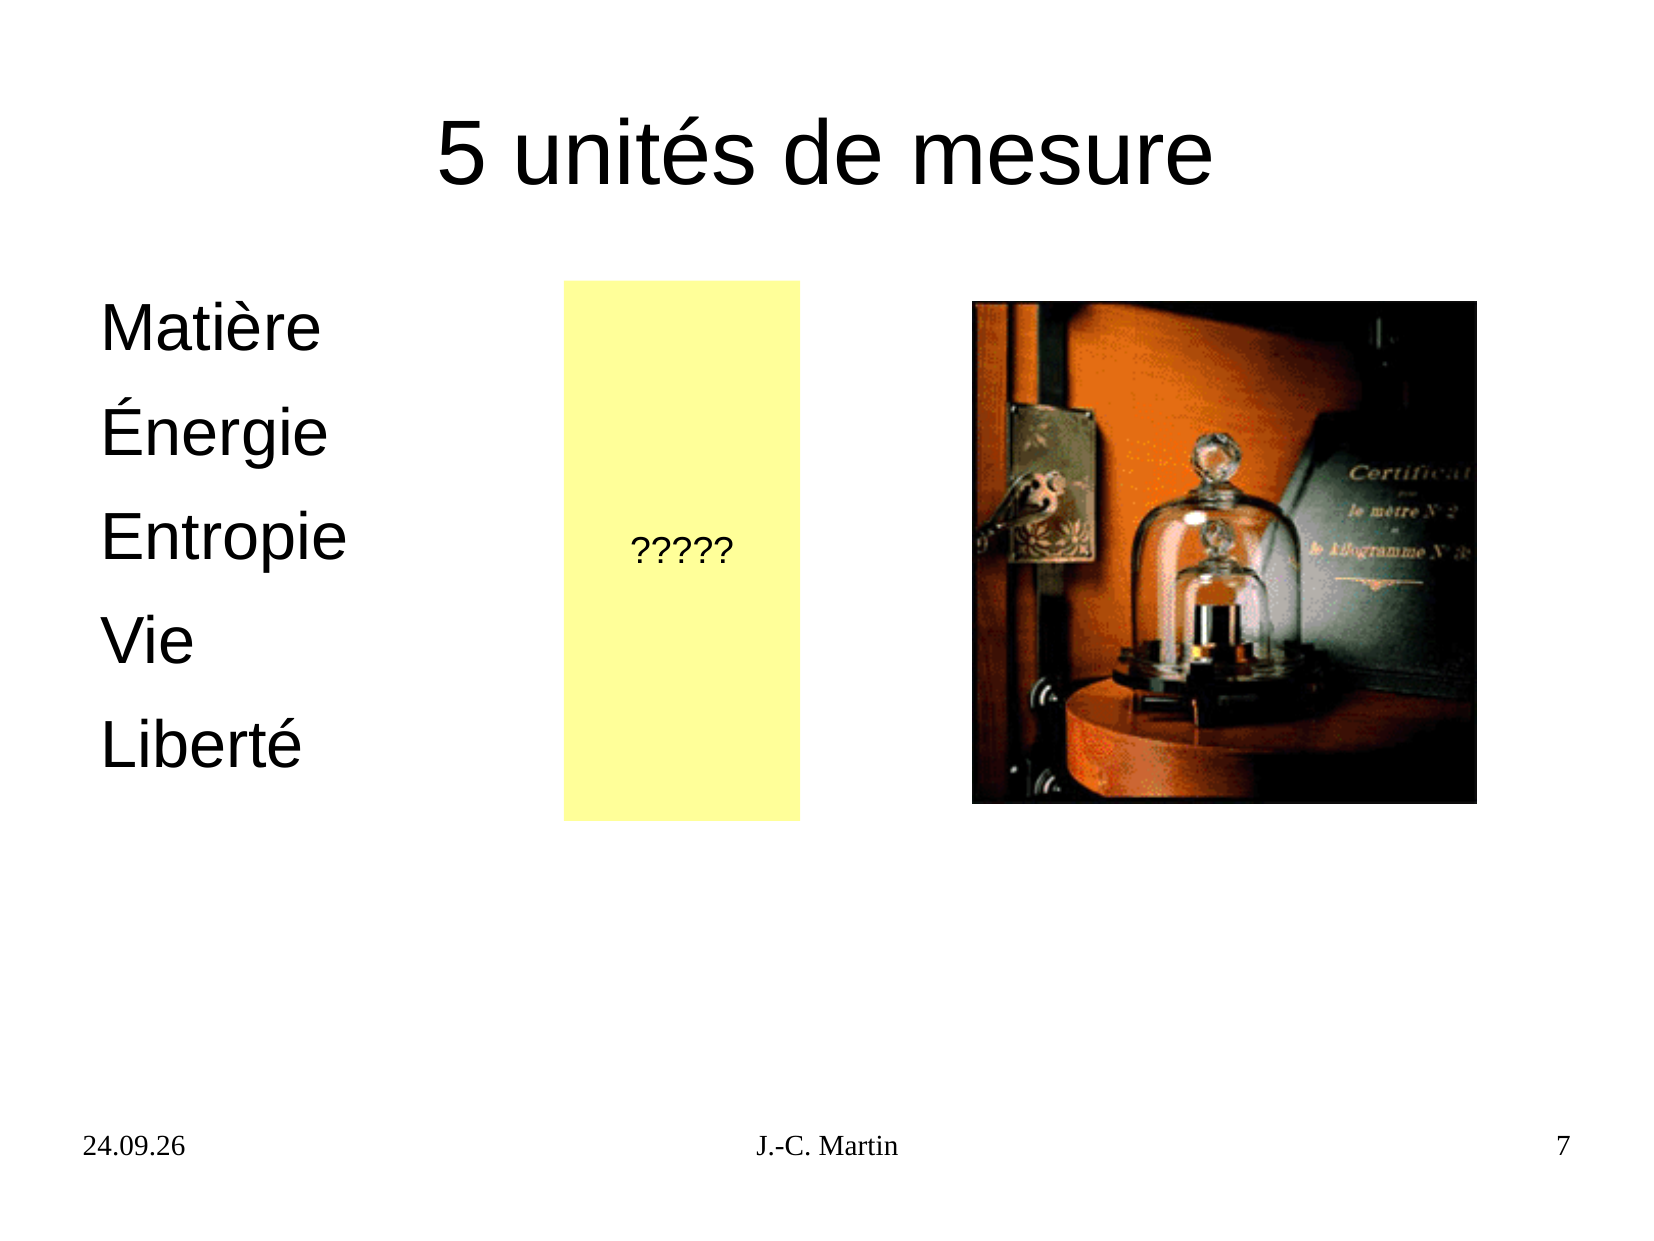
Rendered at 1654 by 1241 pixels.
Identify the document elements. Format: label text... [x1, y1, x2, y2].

picture [972, 301, 1477, 804]
text_box ????? [563, 280, 801, 821]
title 5 unités de mesure [82, 49, 1571, 257]
list Matière Énergie Entropie Vie Liberté [82, 290, 1571, 1094]
